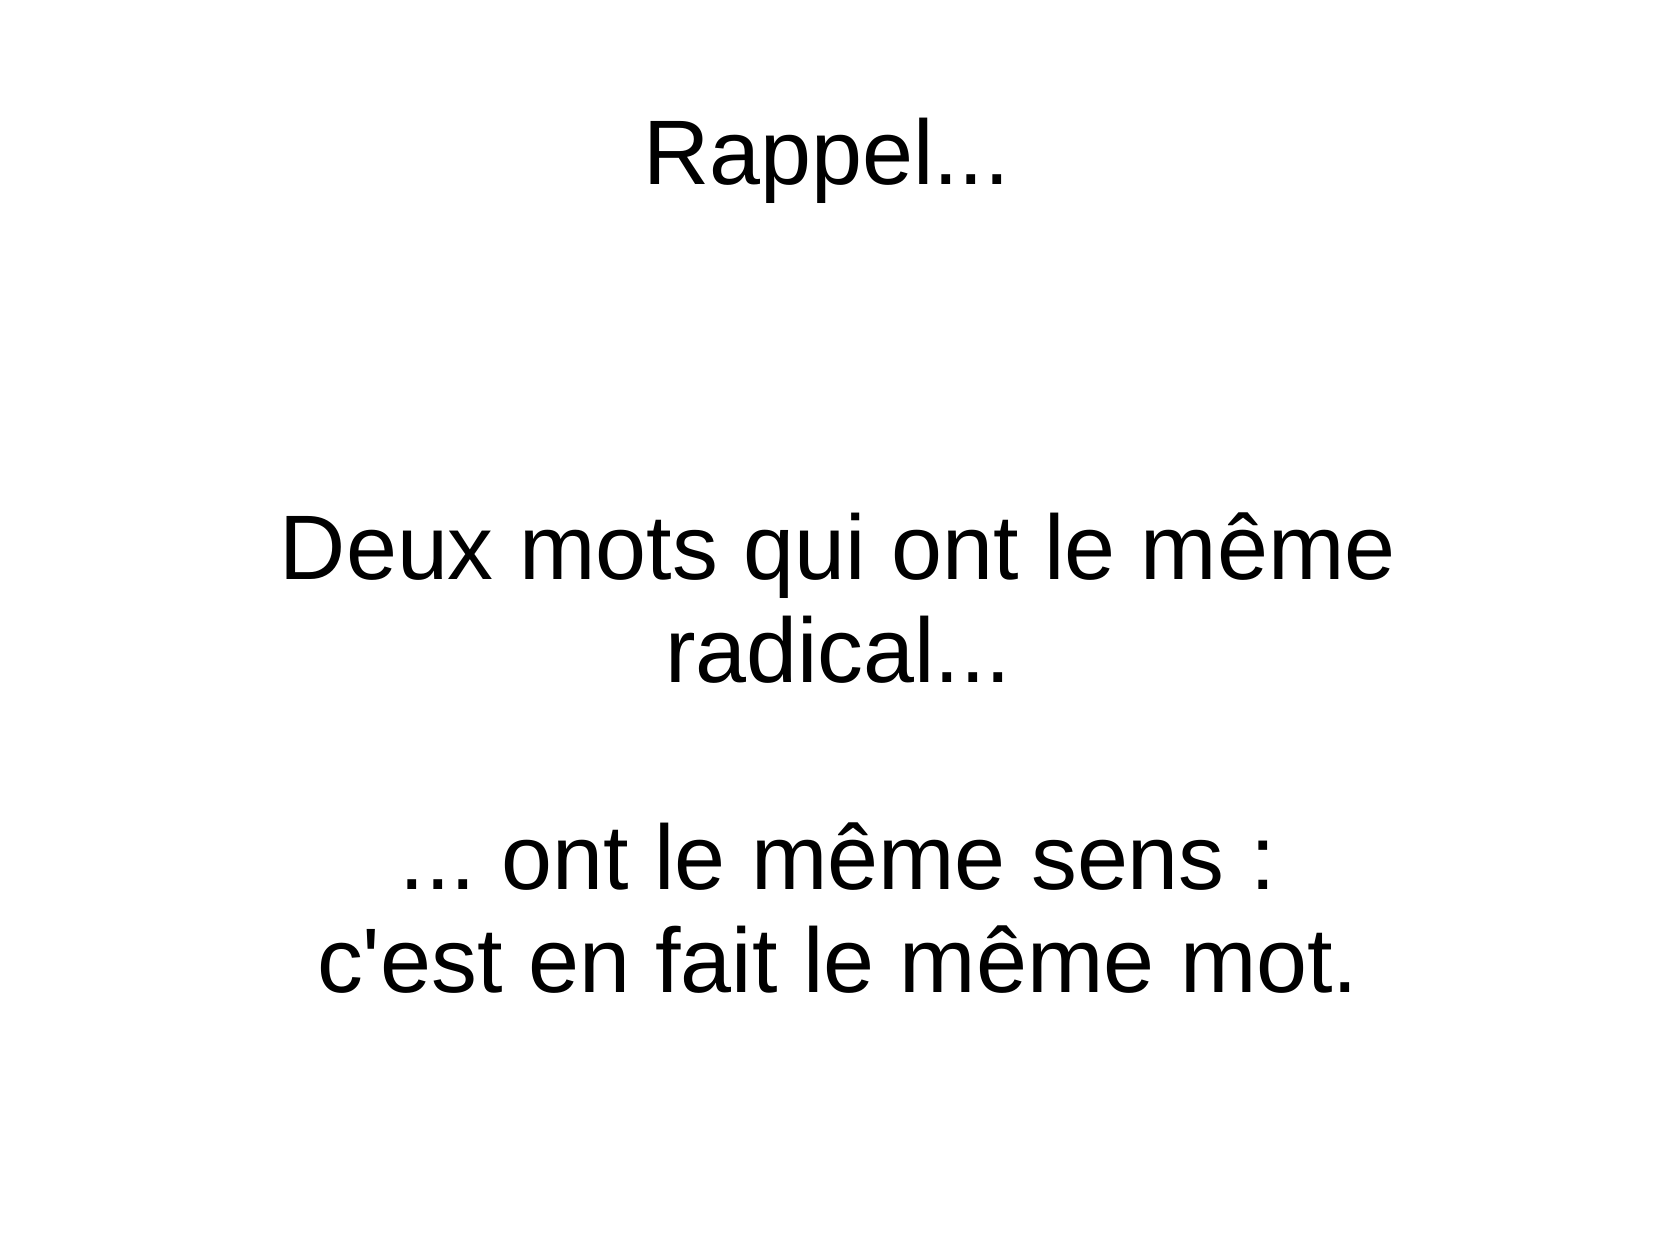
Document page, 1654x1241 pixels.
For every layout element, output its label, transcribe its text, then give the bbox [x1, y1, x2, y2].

title ... ont le même sens : c'est en fait le même mot. [94, 805, 1583, 1013]
title Deux mots qui ont le même radical... [94, 496, 1583, 704]
title Rappel... [82, 49, 1571, 257]
